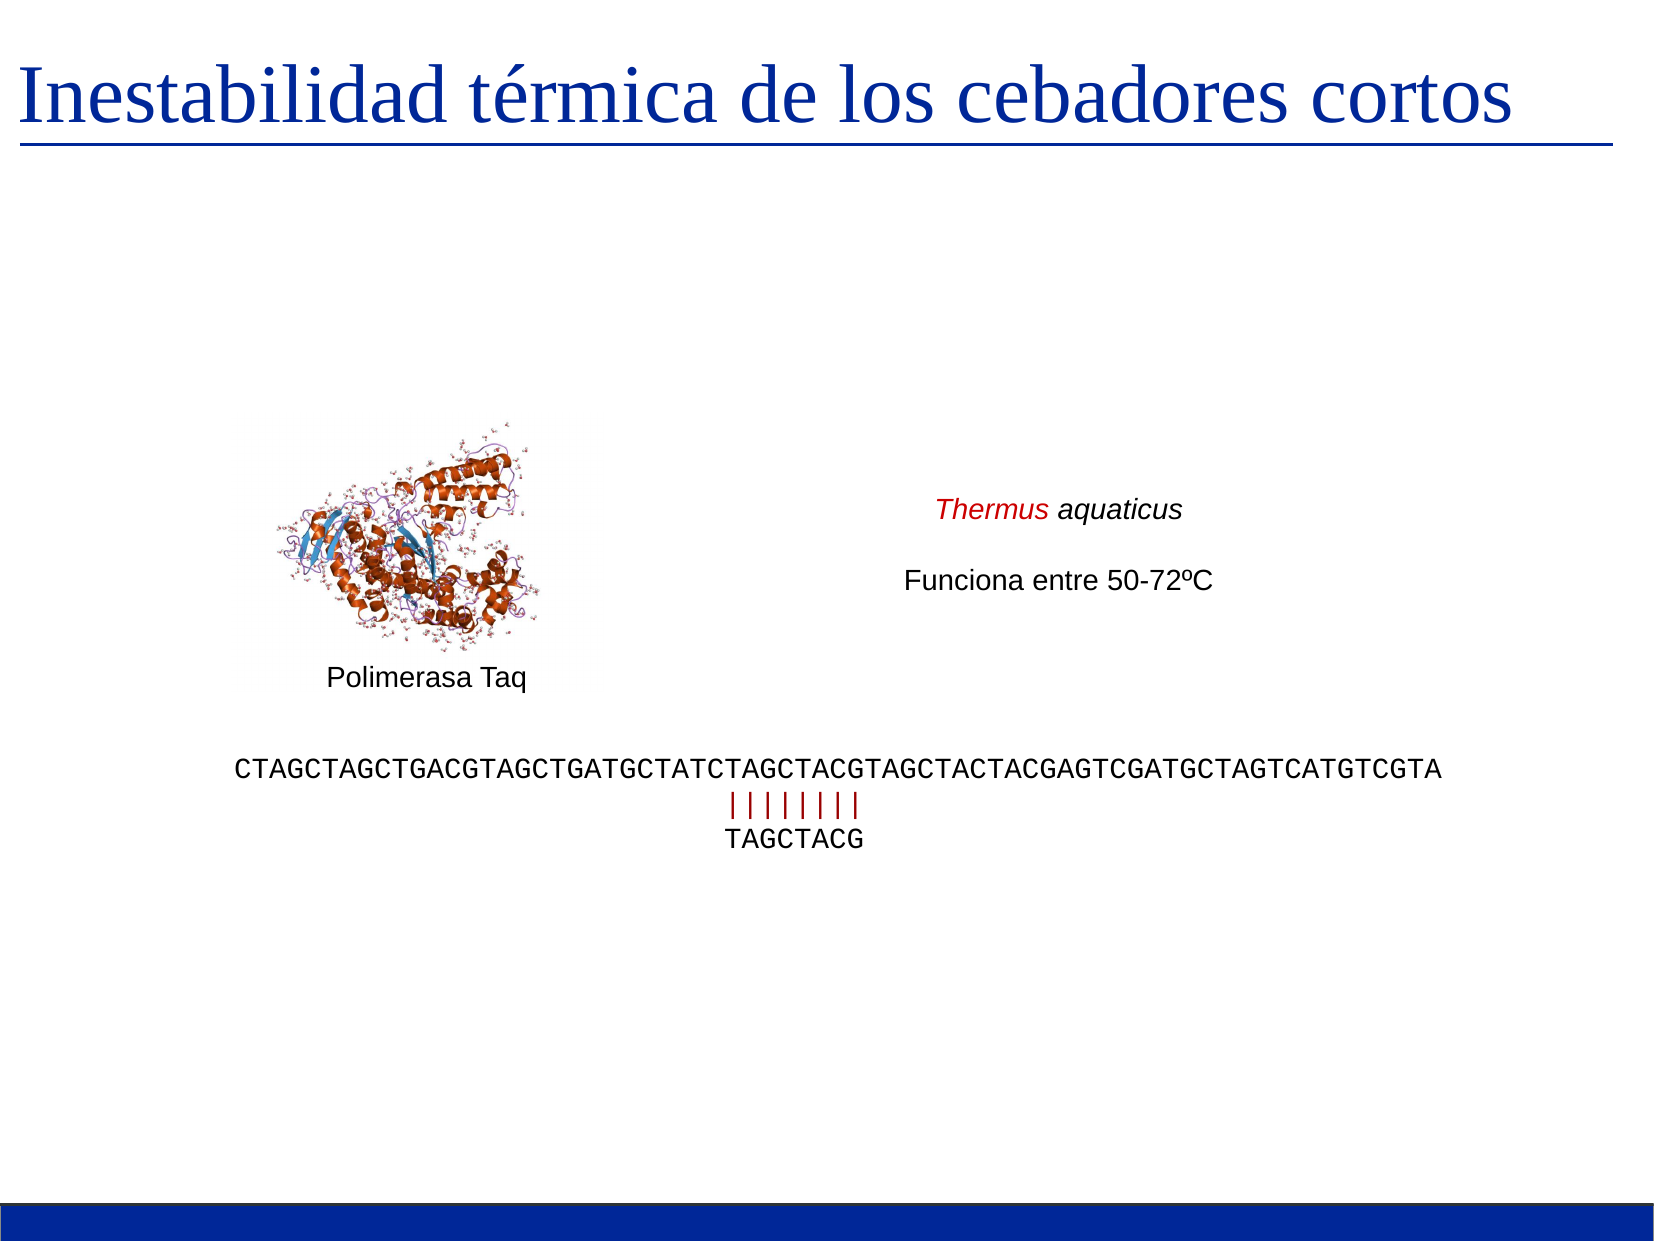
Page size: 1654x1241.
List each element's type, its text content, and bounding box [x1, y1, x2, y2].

text_box Thermus aquaticus Funciona entre 50-72ºC [772, 475, 1346, 643]
title Inestabilidad térmica de los cebadores cortos [17, 0, 1589, 198]
text_box CTAGCTAGCTGACGTAGCTGATGCTATCTAGCTACGTAGCTACTACGAGTCGATGCTAGTCATGTCGTA |||||||| TAGCTACG [219, 733, 1509, 863]
picture [231, 412, 604, 692]
text_box Polimerasa Taq [311, 643, 561, 740]
